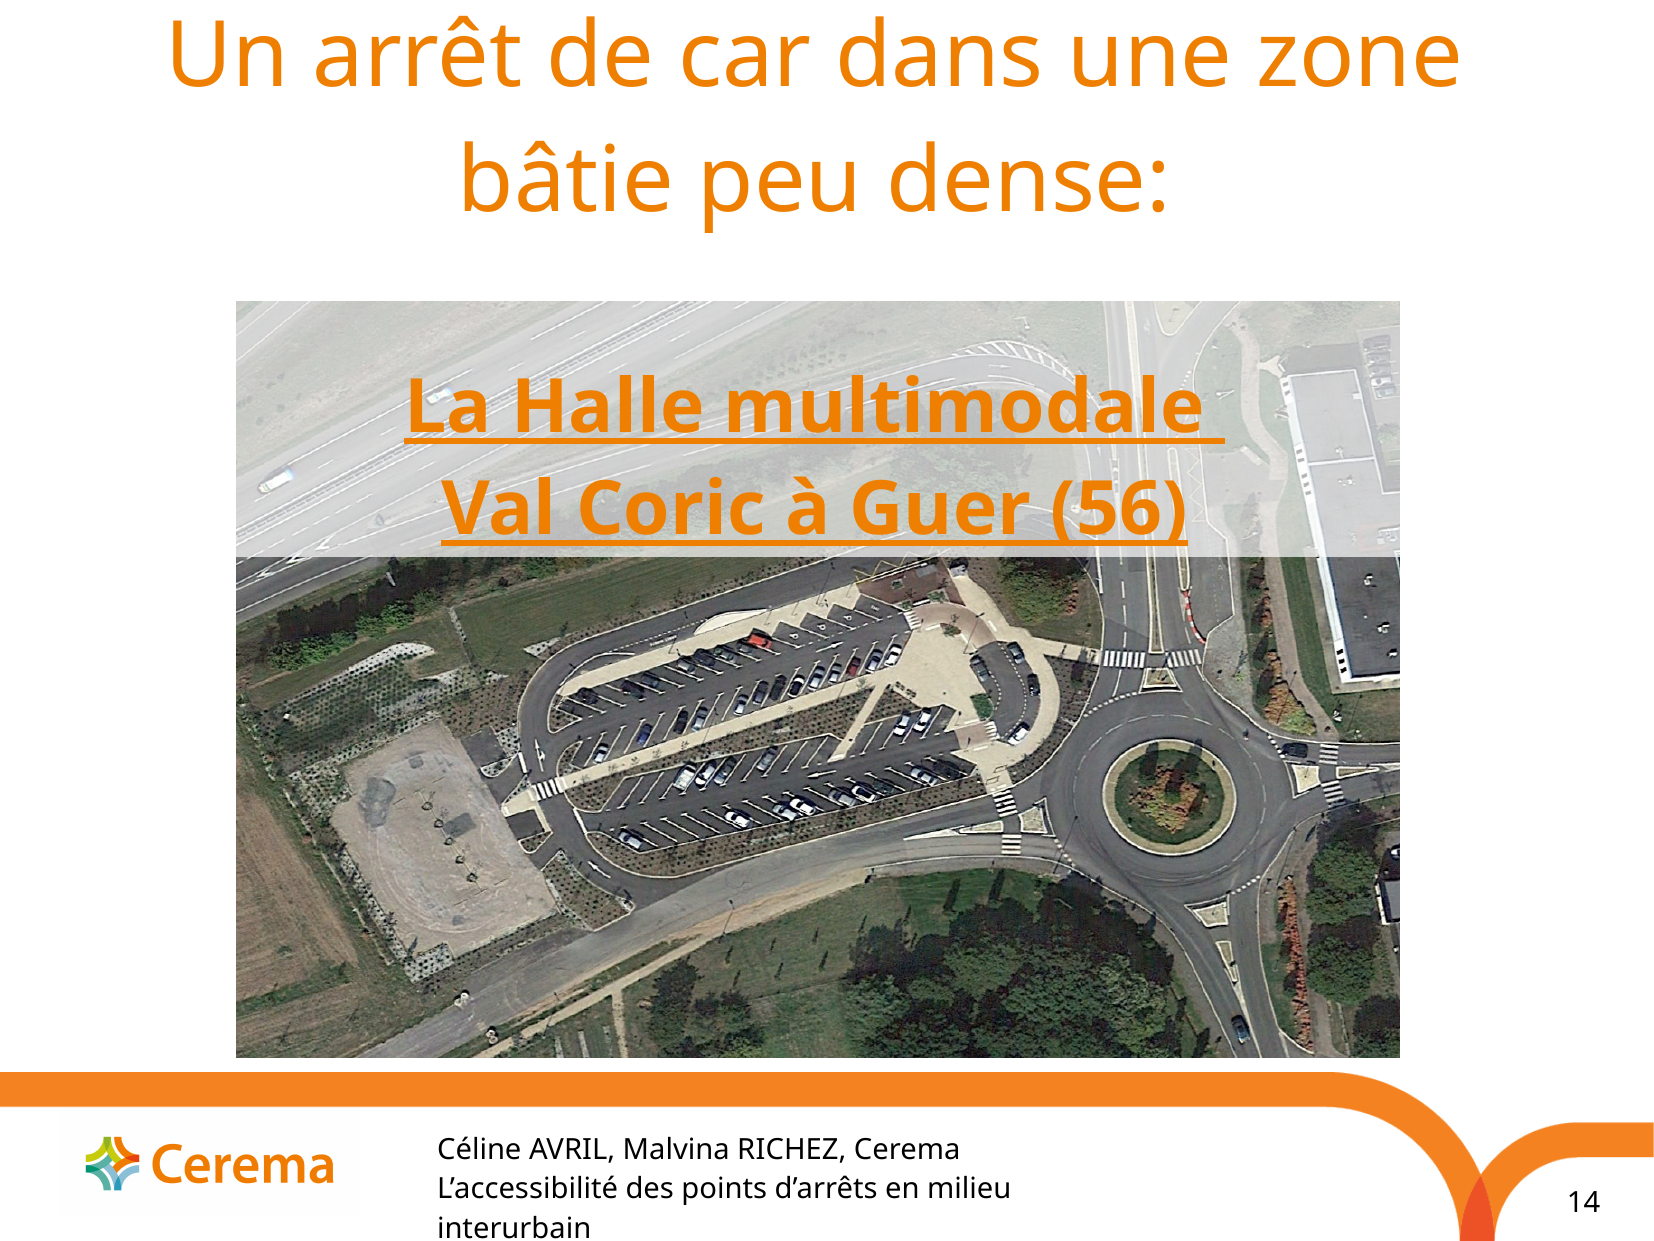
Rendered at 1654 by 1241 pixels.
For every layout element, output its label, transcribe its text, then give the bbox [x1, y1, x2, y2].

picture [0, 1072, 1654, 1241]
picture [236, 557, 1400, 1058]
title Un arrêt de car dans une zone bâtie peu dense: La Halle multimodale Val Coric à Guer (56) [70, 11, 1559, 534]
